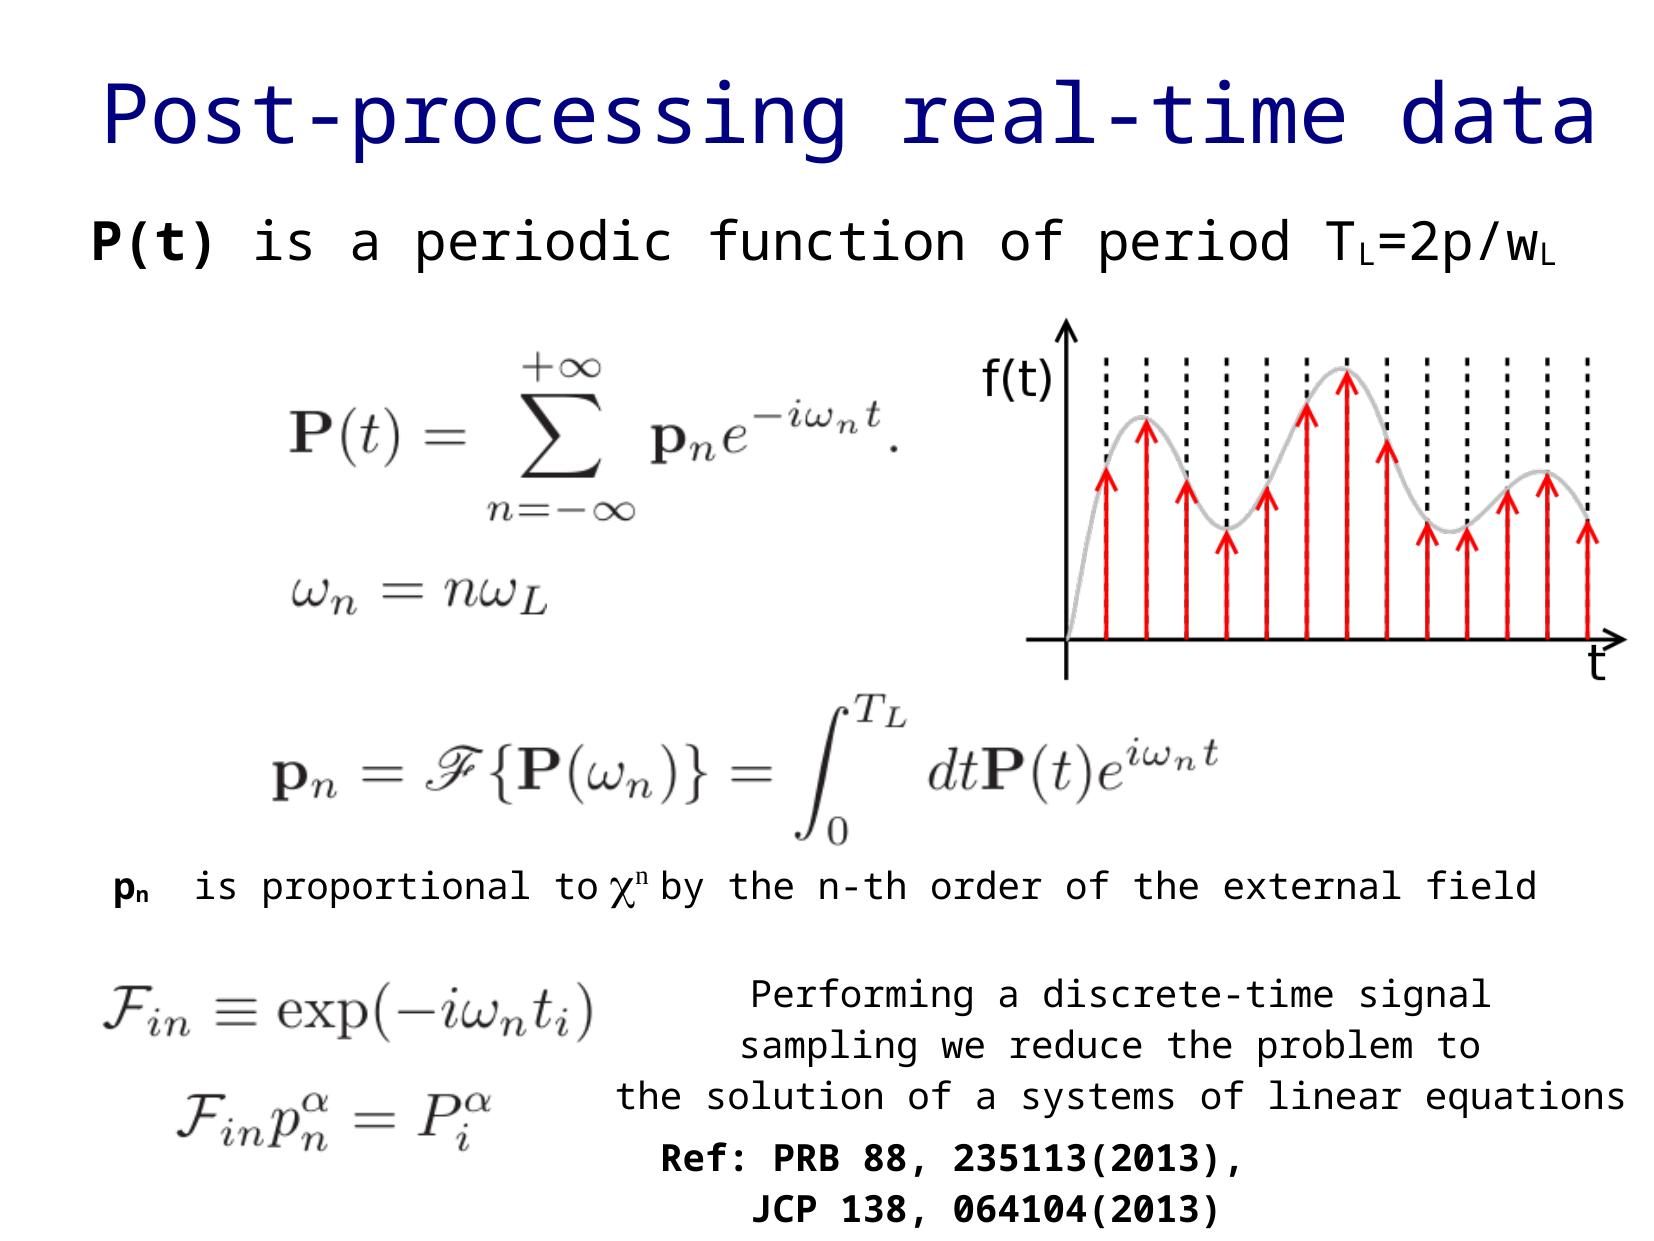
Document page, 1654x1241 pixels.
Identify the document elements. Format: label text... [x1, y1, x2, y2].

picture [976, 312, 1638, 687]
picture [93, 974, 600, 1050]
picture [247, 693, 1223, 851]
picture [290, 570, 547, 625]
text_box P(t) is a periodic function of period TL=2p/wL [75, 195, 1606, 304]
text_box Ref: PRB 88, 235113(2013), JCP 138, 064104(2013) [660, 1139, 1486, 1227]
text_box Performing a discrete-time signal sampling we reduce the problem to the solution of a systems of linear equations [600, 960, 1643, 1126]
title Post-processing real-time data [60, 16, 1641, 206]
picture [150, 1055, 497, 1171]
text_box pn is proportional to cn by the n-th order of the external field [98, 851, 1576, 946]
picture [247, 309, 913, 560]
